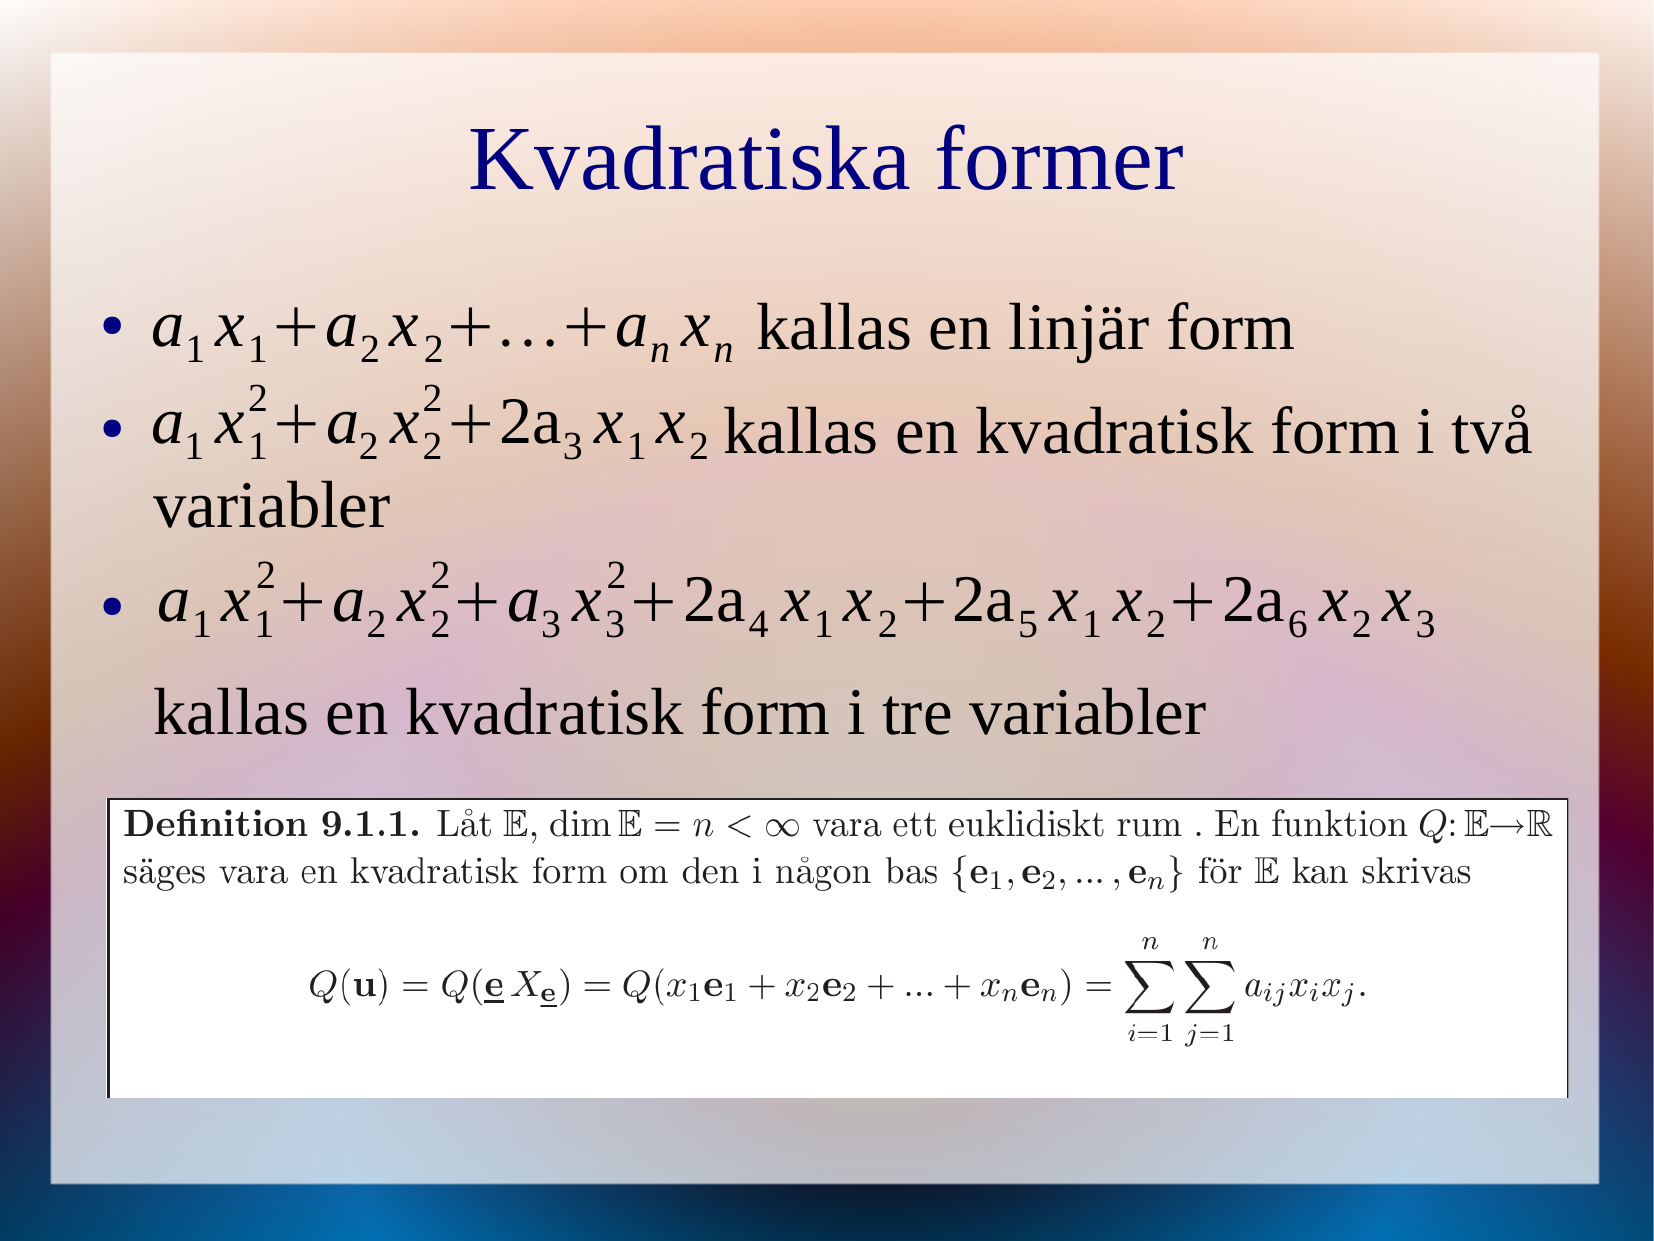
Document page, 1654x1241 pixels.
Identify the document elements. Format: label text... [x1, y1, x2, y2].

chart [143, 287, 740, 372]
picture [0, 0, 1654, 1241]
title Kvadratiska former [82, 62, 1571, 256]
list kallas en linjär form kallas en kvadratisk form i två variabler kallas en kvadratisk form i tre variabler [82, 290, 1571, 1019]
chart [143, 375, 716, 468]
chart [150, 552, 1441, 647]
